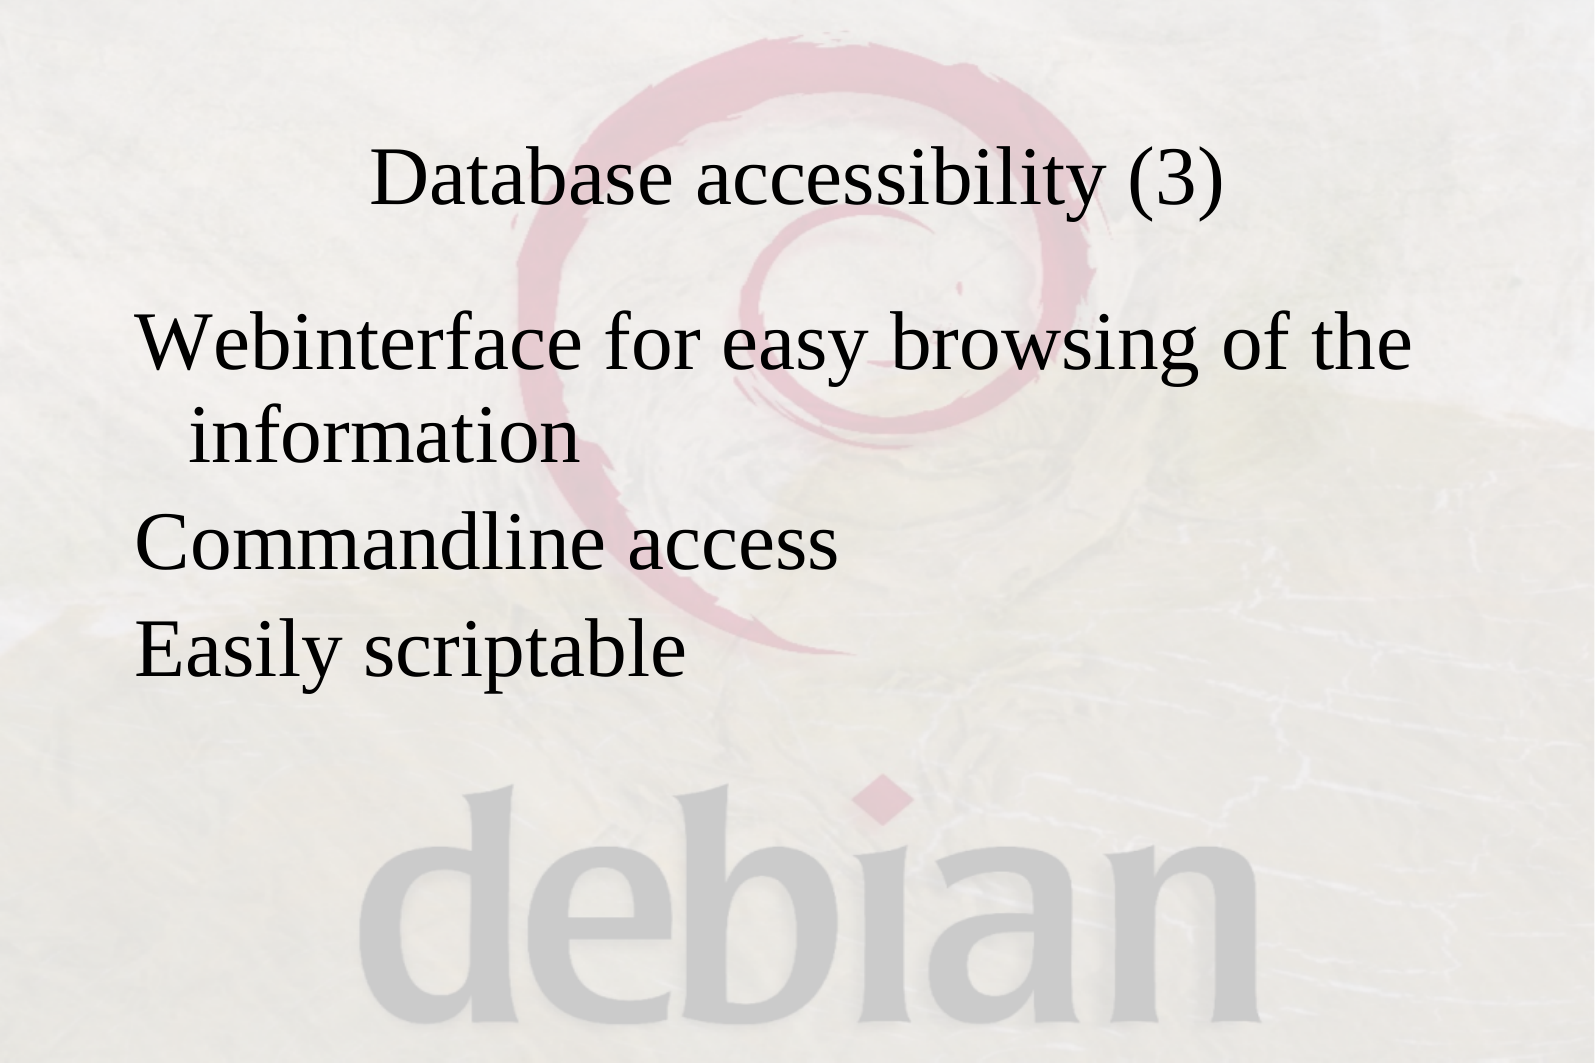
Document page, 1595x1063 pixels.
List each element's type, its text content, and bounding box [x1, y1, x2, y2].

title Database accessibility (3) [117, 88, 1479, 266]
picture [0, 0, 1595, 1063]
list Webinterface for easy browsing of the information Commandline access Easily scriptable [117, 295, 1479, 966]
